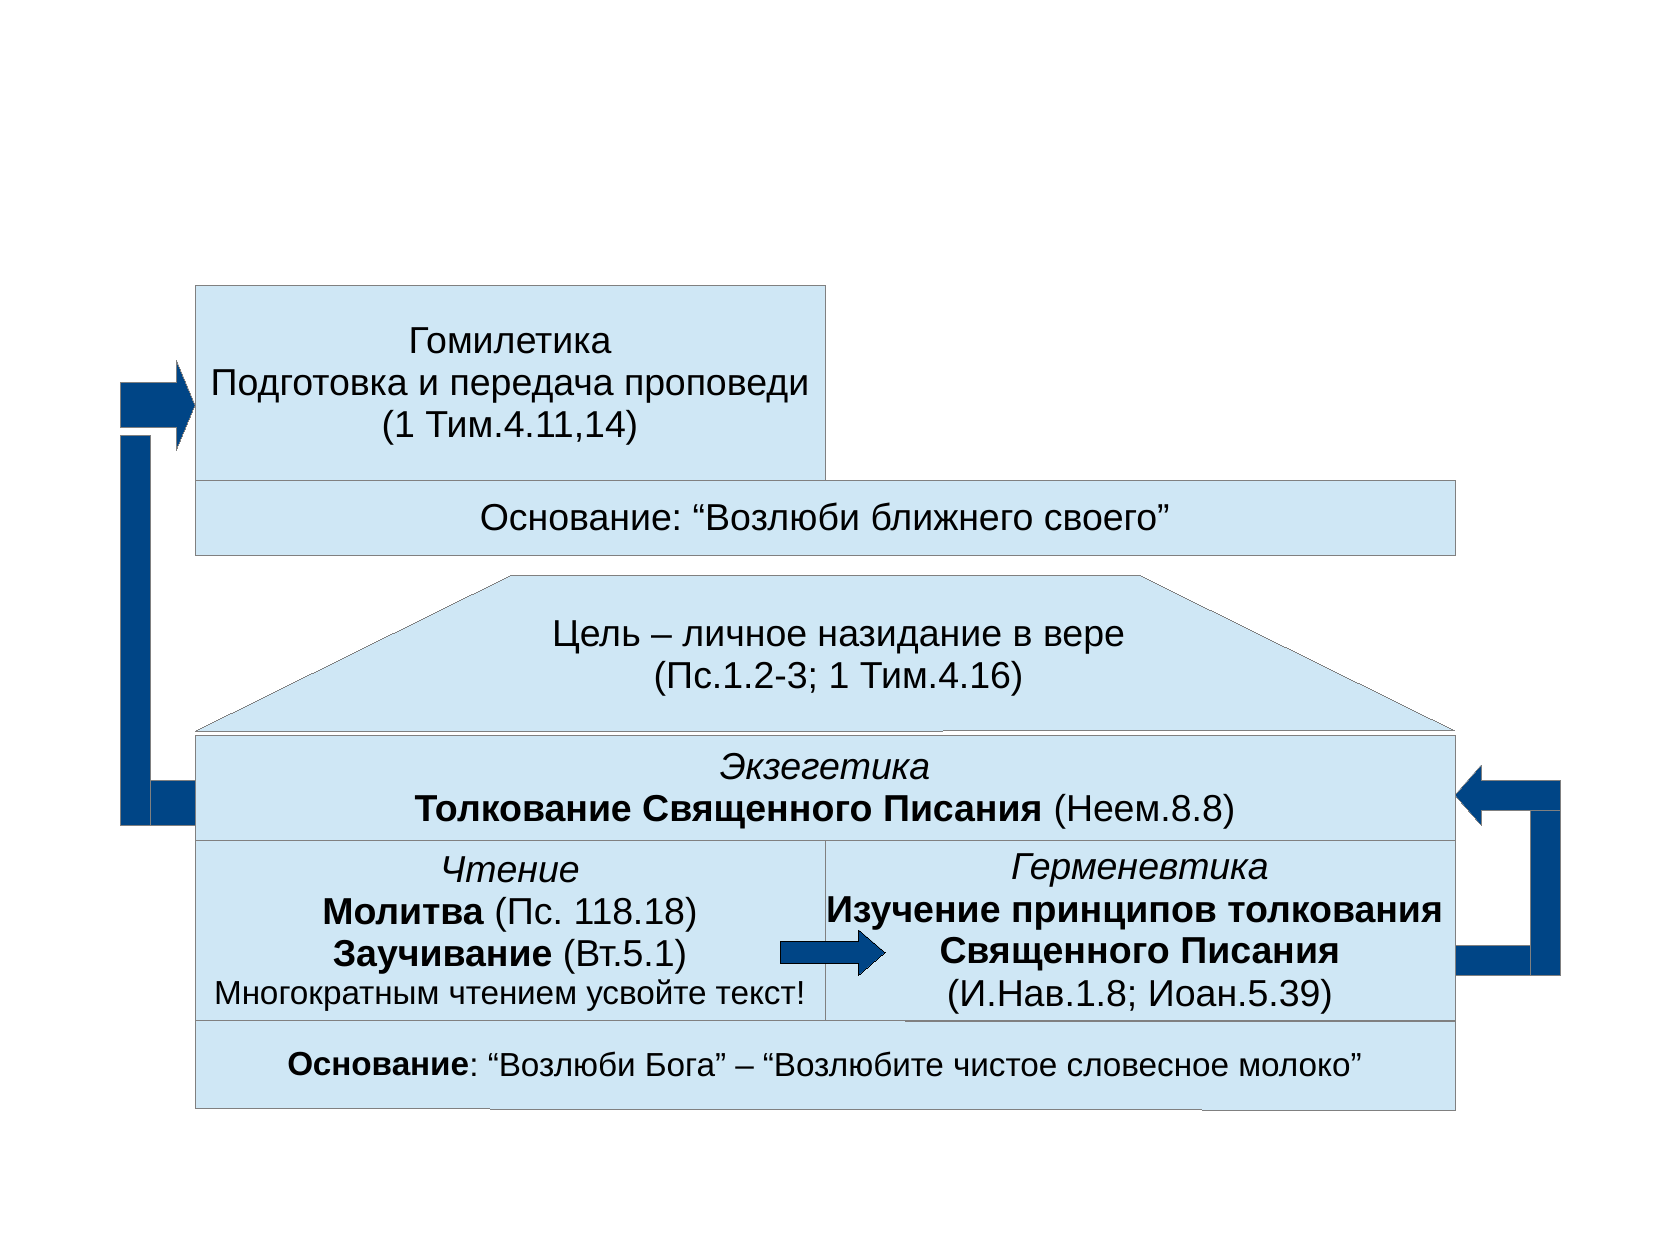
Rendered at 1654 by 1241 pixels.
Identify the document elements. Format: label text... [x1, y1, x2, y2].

text_box Экзегетика Толкование Священного Писания (Неем.8.8) [195, 735, 1456, 841]
text_box [780, 930, 886, 976]
text_box Цель – личное назидание в вере (Пс.1.2-3; 1 Тим.4.16) [532, 605, 1146, 705]
text_box Гомилетика Подготовка и передача проповеди (1 Тим.4.11,14) [195, 285, 826, 481]
text_box [120, 435, 196, 826]
text_box [195, 575, 1455, 732]
text_box Основание: “Возлюби ближнего своего” [195, 480, 1456, 556]
text_box [120, 360, 196, 451]
text_box [1455, 765, 1561, 976]
text_box Чтение Молитва (Пс. 118.18) Заучивание (Вт.5.1) Многократным чтением усвойте текст! [195, 841, 825, 1021]
text_box Герменевтика Изучение принципов толкования Священного Писания (И.Нав.1.8; Иоан.5.39) [825, 841, 1456, 1021]
text_box Основание: “Возлюби Бога” – “Возлюбите чистое словесное молоко” [195, 1021, 1456, 1111]
